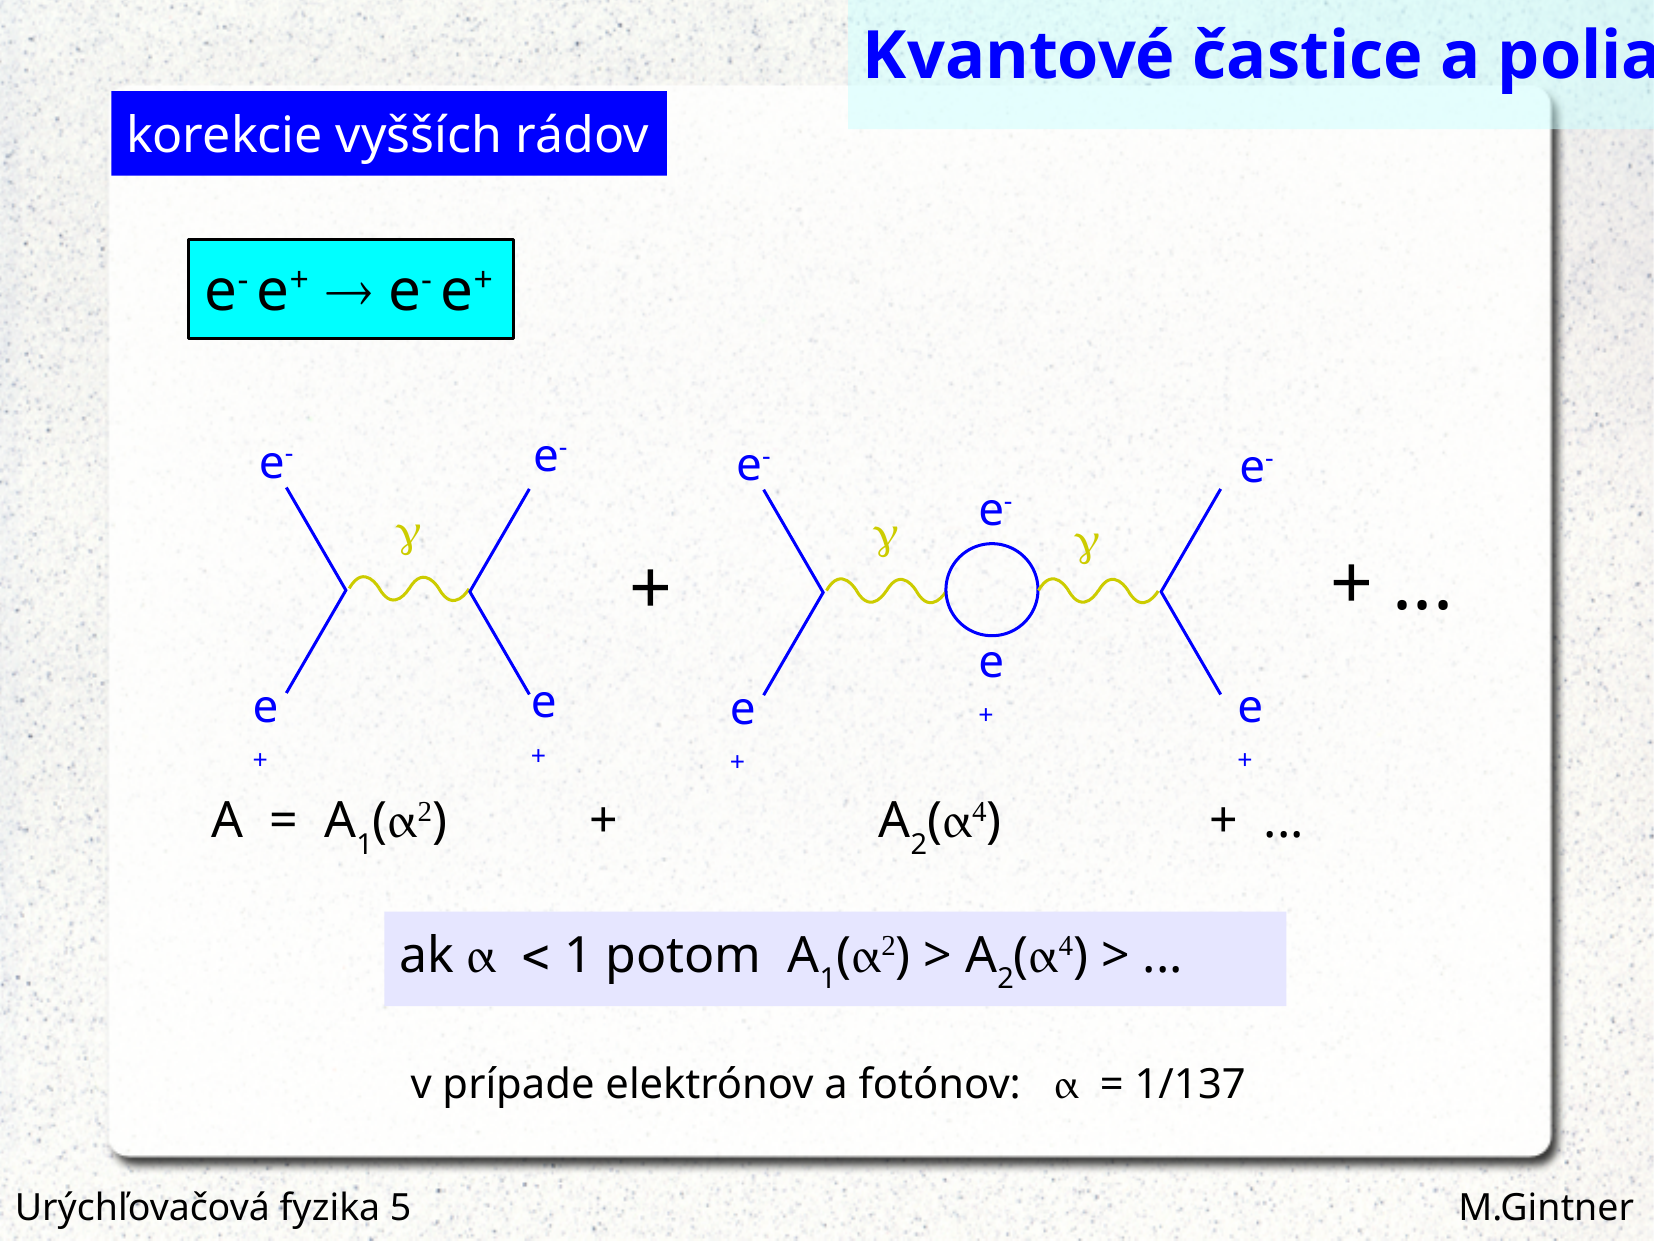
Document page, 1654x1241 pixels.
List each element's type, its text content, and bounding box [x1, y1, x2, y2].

text_box e- [963, 468, 1031, 576]
text_box e+ [1222, 665, 1290, 773]
text_box e+ [715, 667, 783, 775]
text_box ak  < 1 potom A1(2) > A2(4) > ... [384, 911, 1287, 1007]
text_box e- [244, 421, 312, 529]
picture [0, 0, 1654, 1241]
text_box A = A1(2) + A2(4) + ... [196, 777, 1443, 872]
text_box e- [721, 423, 789, 531]
text_box korekcie vyšších rádov [111, 91, 667, 176]
text_box g [894, 581, 908, 585]
text_box g [381, 507, 433, 582]
text_box e+ [237, 665, 306, 773]
text_box v prípade elektrónov a fotónov:  = 1/137 [395, 1046, 1256, 1120]
text_box g [858, 509, 911, 585]
text_box g [1059, 516, 1112, 591]
text_box e- e+  e- e+ [188, 239, 514, 339]
text_box + ... [1315, 521, 1461, 641]
text_box M.Gintner [1443, 1173, 1654, 1241]
text_box e- [1224, 426, 1292, 534]
text_box Urýchľovačová fyzika 5 [0, 1173, 445, 1241]
text_box + [614, 526, 681, 646]
text_box Kvantové častice a polia [848, 0, 1654, 130]
text_box e+ [963, 620, 1031, 728]
text_box e+ [516, 661, 584, 769]
text_box e- [518, 415, 586, 523]
